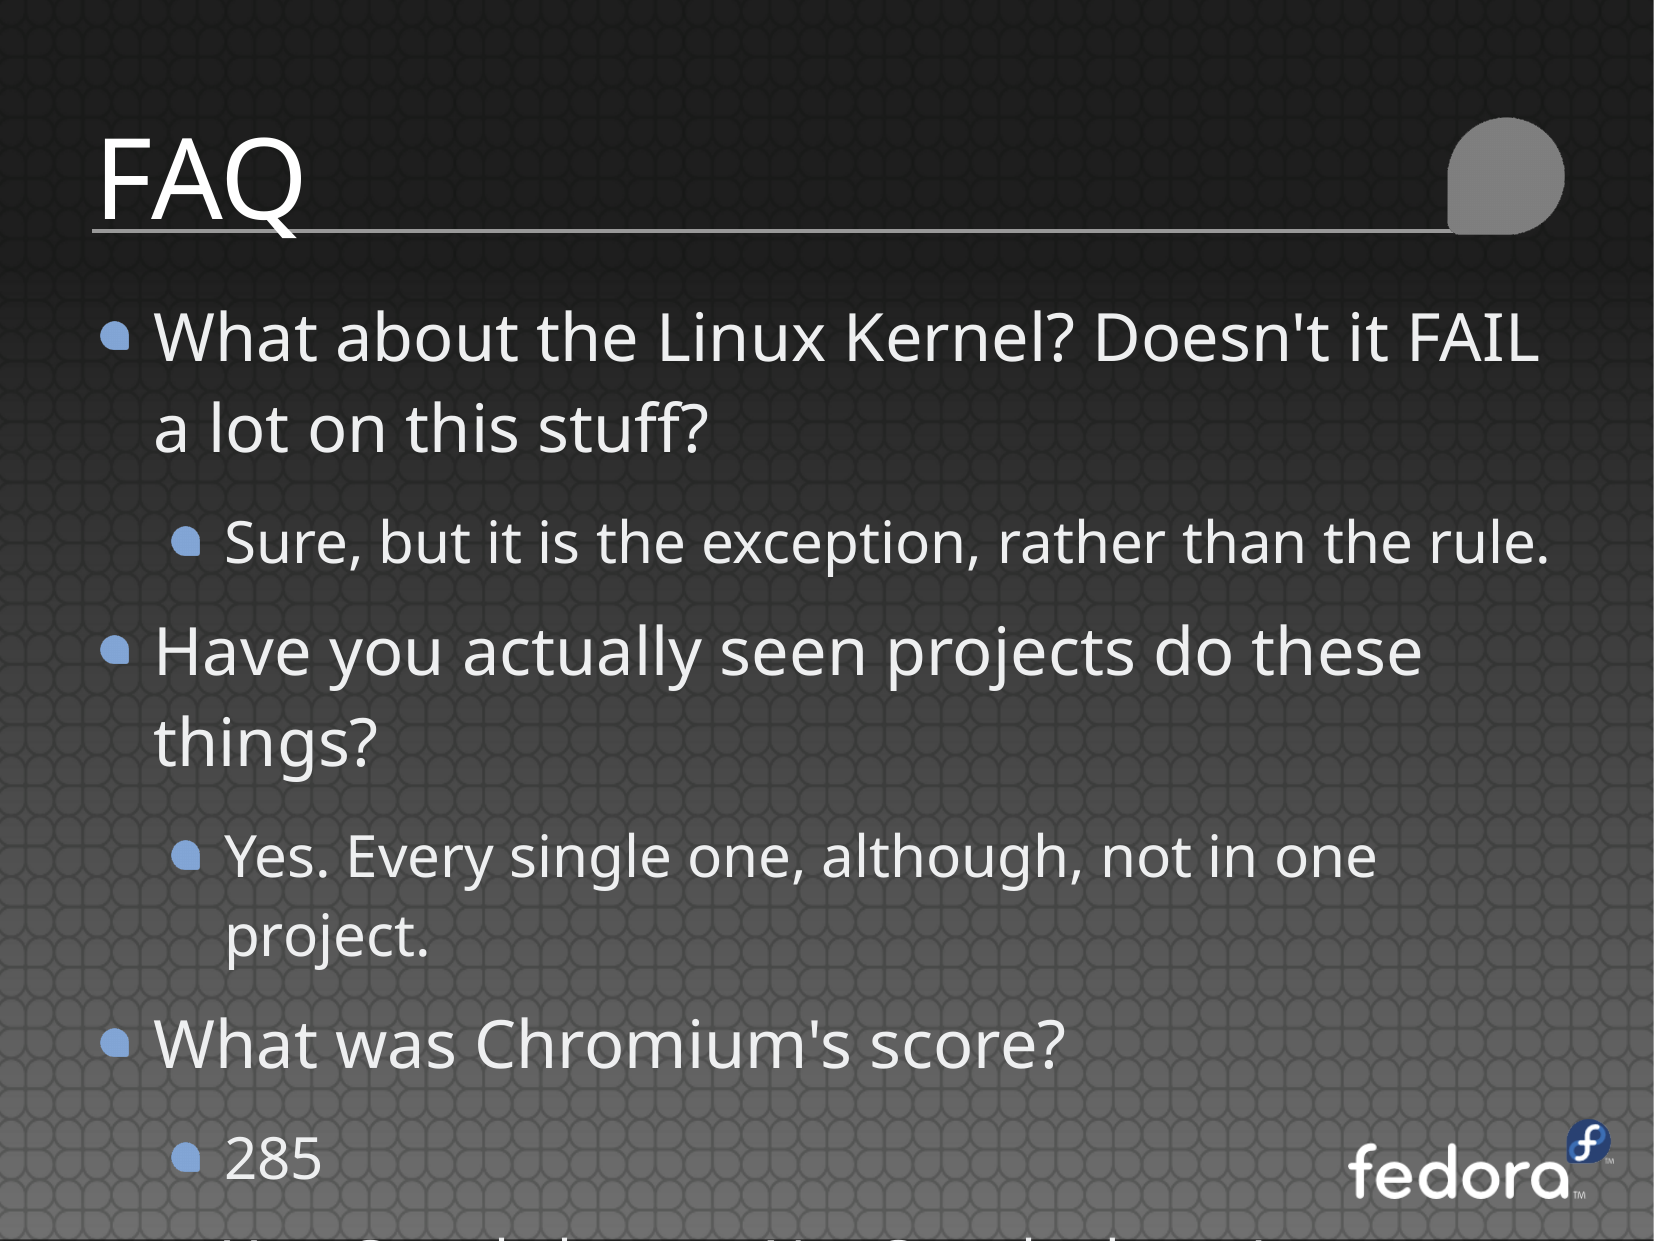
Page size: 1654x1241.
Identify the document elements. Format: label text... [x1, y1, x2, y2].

list What about the Linux Kernel? Doesn't it FAIL a lot on this stuff? Sure, but it is the exception, rather than the rule. Have you actually seen projects do these things? Yes. Every single one, although, not in one project. What was Chromium's score? 285 Yes, Google knows. No, Google doesn't care. [82, 290, 1571, 1110]
picture [0, 0, 1654, 1241]
title FAQ [94, 100, 1426, 251]
